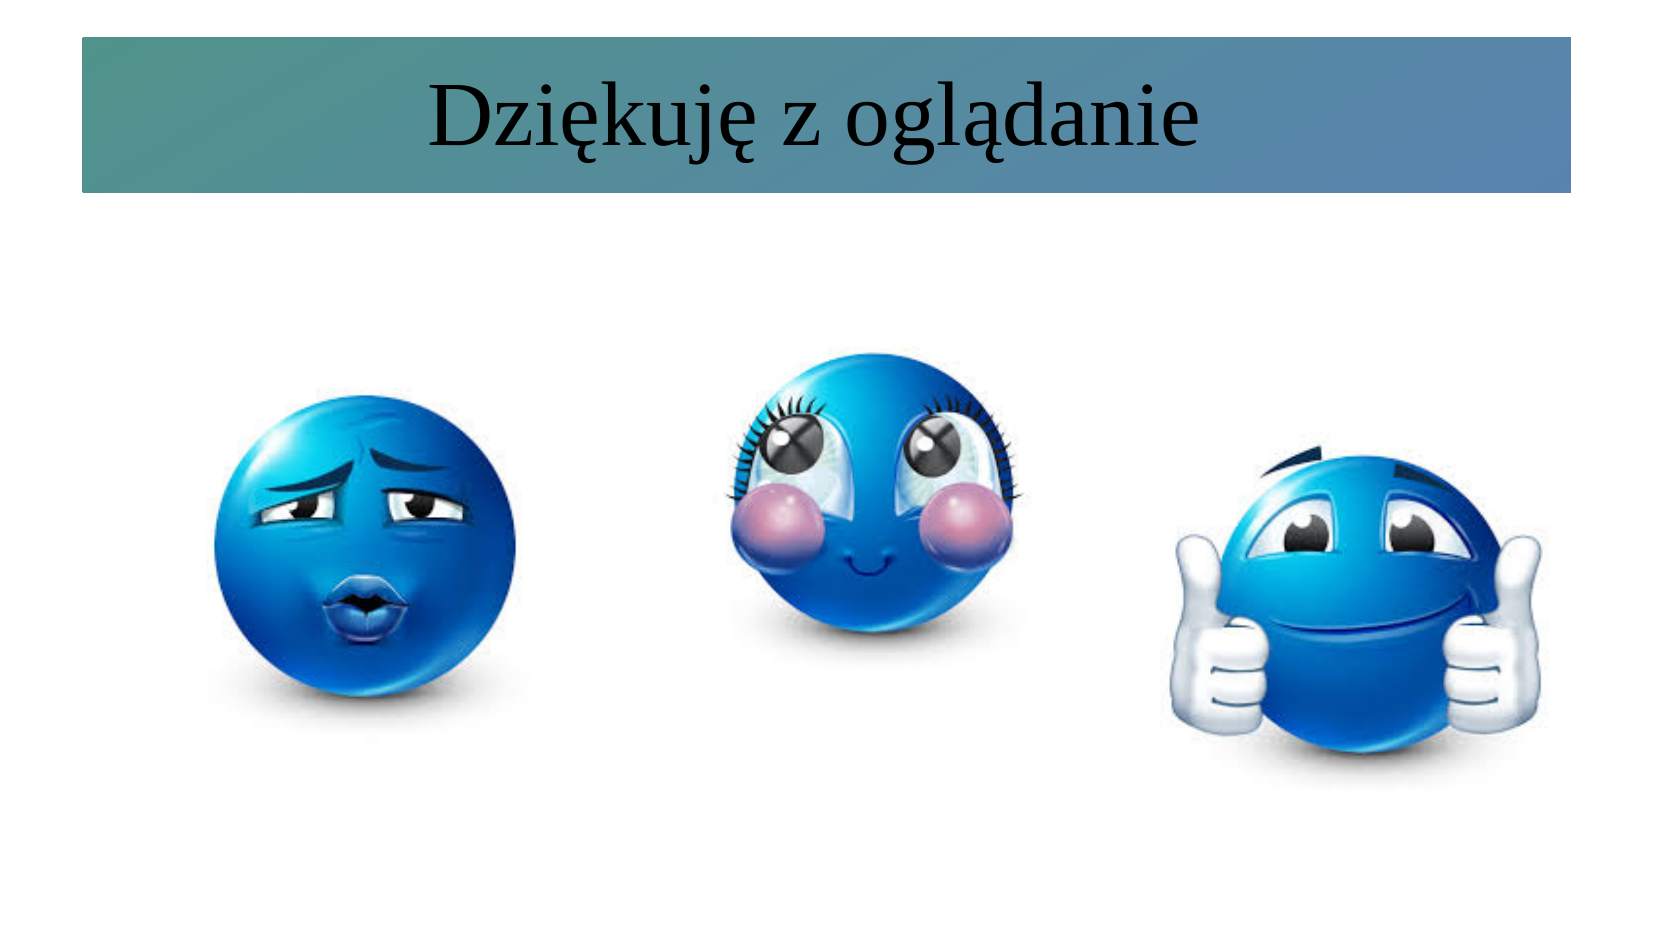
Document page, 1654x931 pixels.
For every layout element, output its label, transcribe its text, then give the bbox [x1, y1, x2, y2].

picture [669, 289, 1079, 699]
title Dziękuję z oglądanie [82, 37, 1571, 193]
picture [144, 325, 587, 768]
picture [1145, 387, 1582, 824]
